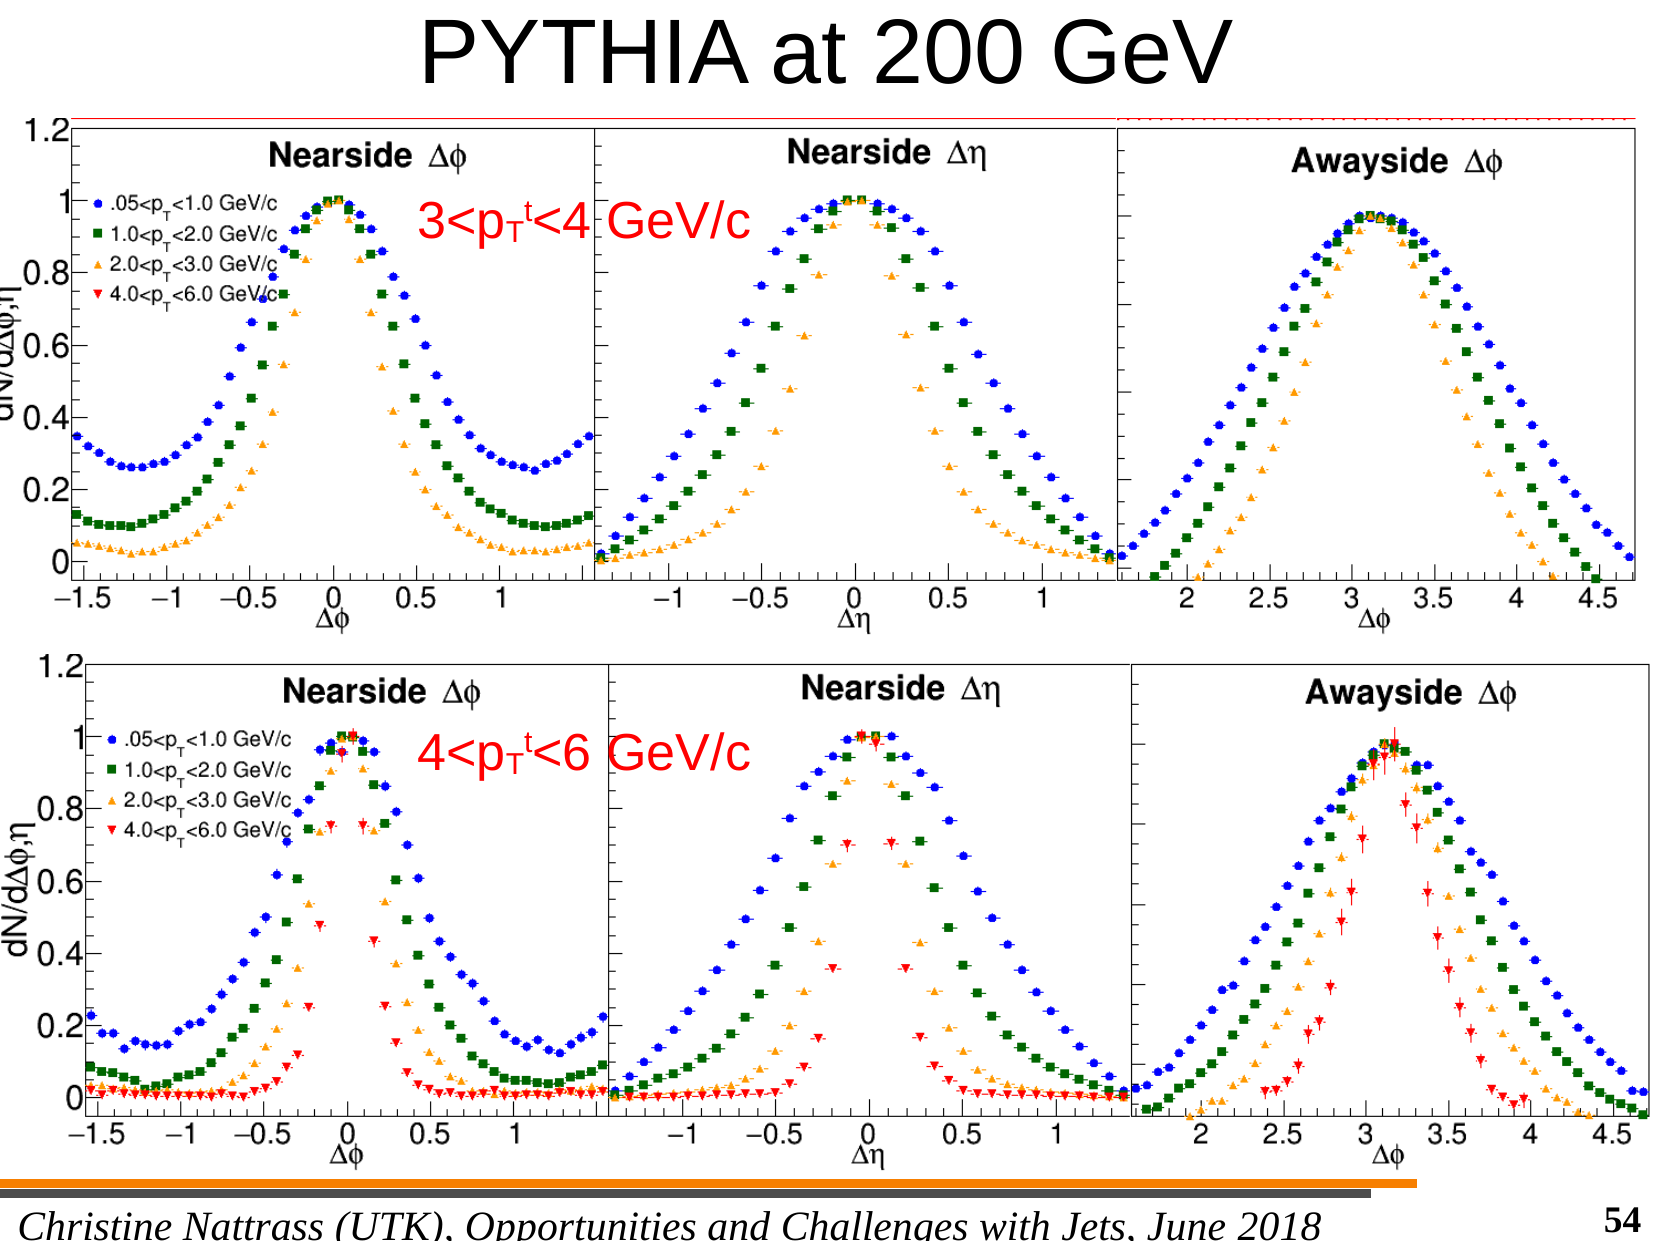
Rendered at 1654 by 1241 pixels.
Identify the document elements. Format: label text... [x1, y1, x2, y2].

picture [0, 654, 1654, 1179]
text_box 3<pTt<4 GeV/c [402, 184, 913, 336]
title PYTHIA at 200 GeV [82, 0, 1571, 125]
text_box 4<pTt<6 GeV/c [402, 716, 913, 868]
picture [0, 118, 1640, 643]
